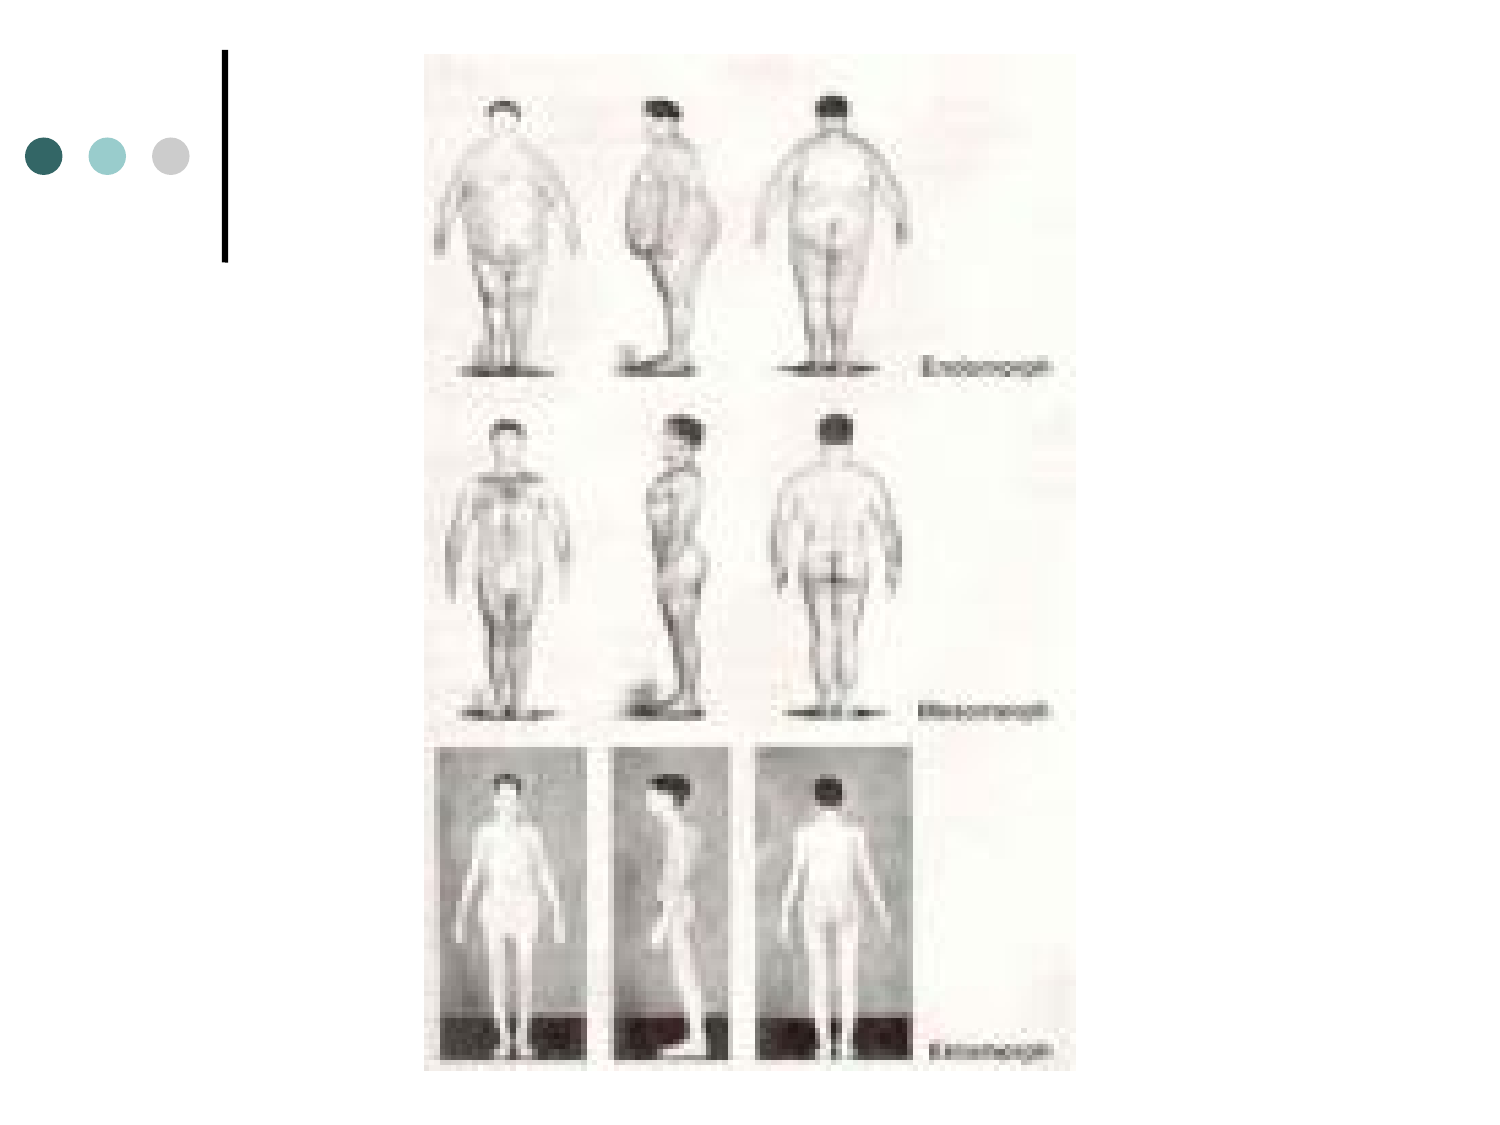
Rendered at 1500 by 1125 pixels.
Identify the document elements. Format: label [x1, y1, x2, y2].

picture [424, 54, 1076, 1071]
